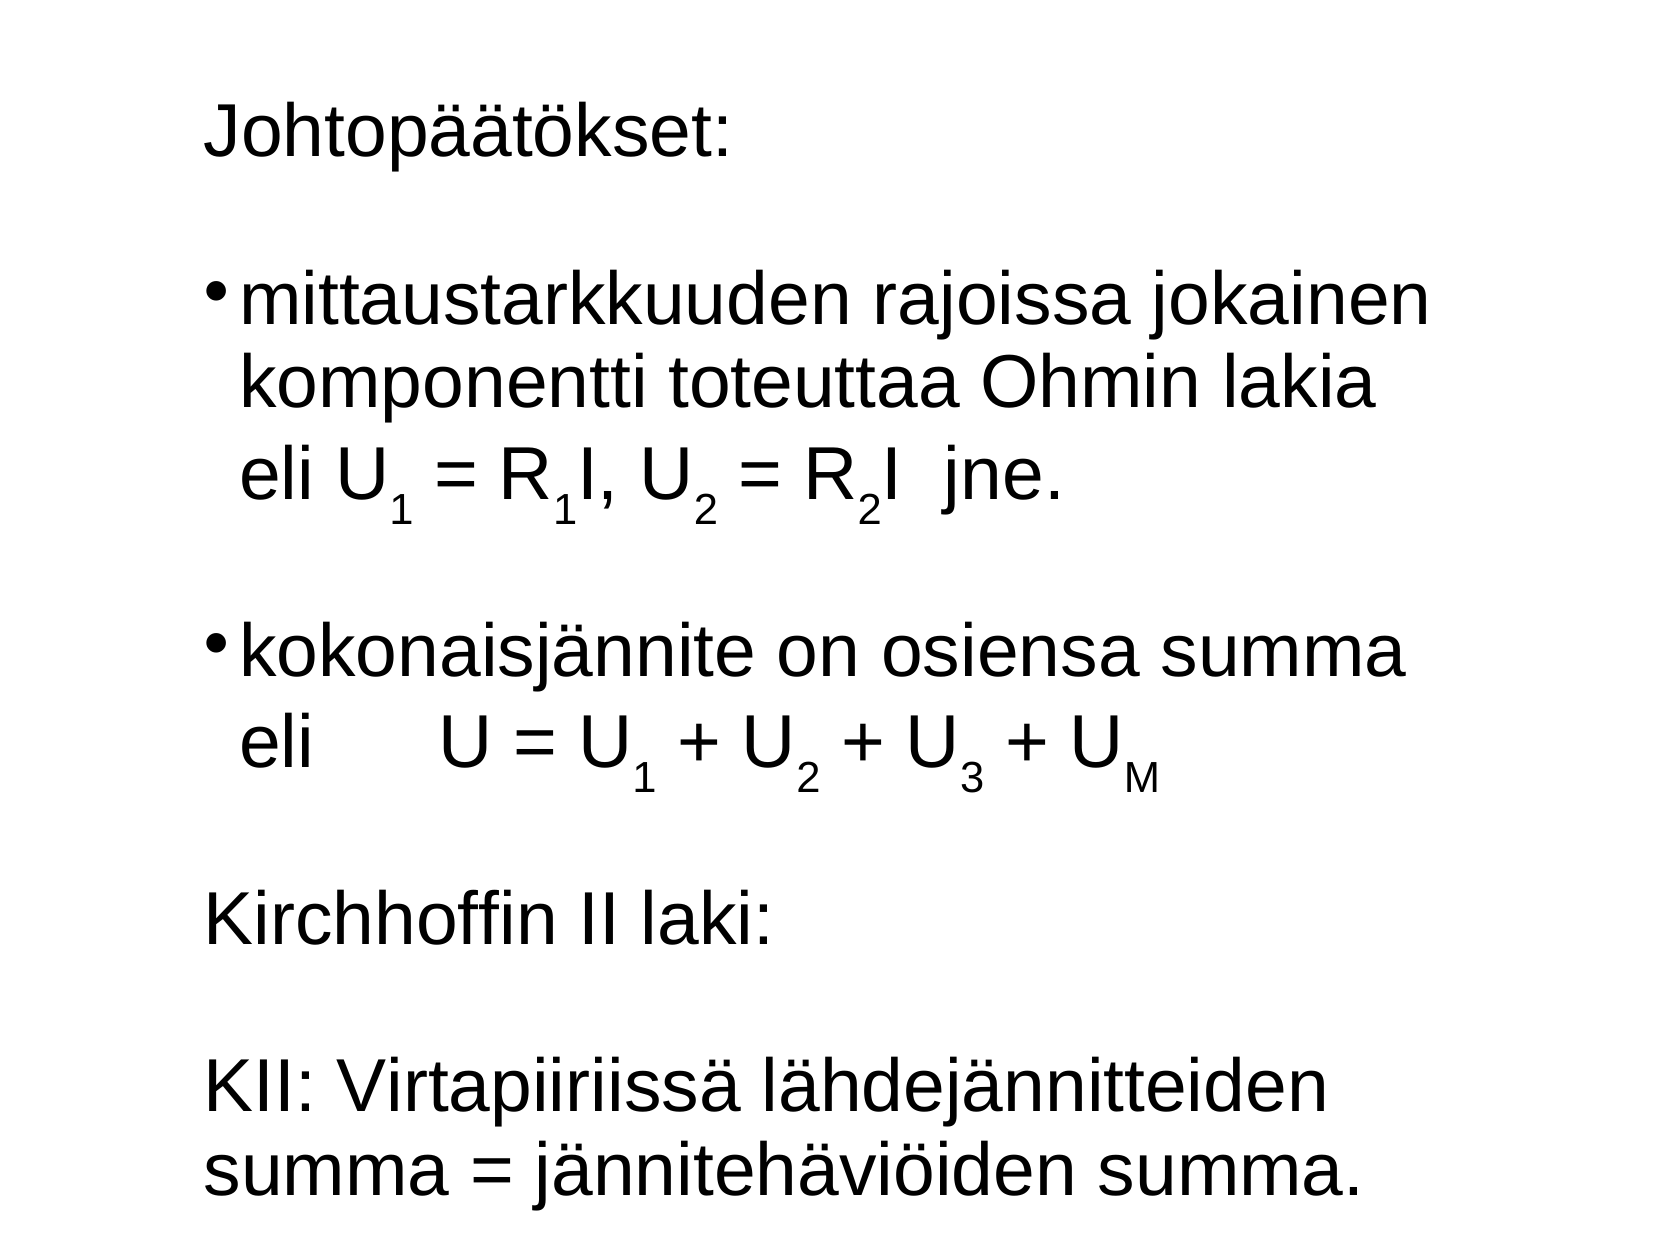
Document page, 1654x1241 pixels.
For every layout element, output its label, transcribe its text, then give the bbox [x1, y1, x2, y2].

text_box Johtopäätökset: mittaustarkkuuden rajoissa jokainen komponentti toteuttaa Ohmin lakia eli U1 = R1I, U2 = R2I jne. kokonaisjännite on osiensa summa eli U = U1 + U2 + U3 + UM Kirchhoffin II laki: KII: Virtapiiriissä lähdejännitteiden summa = jännitehäviöiden summa. [188, 82, 1471, 1226]
